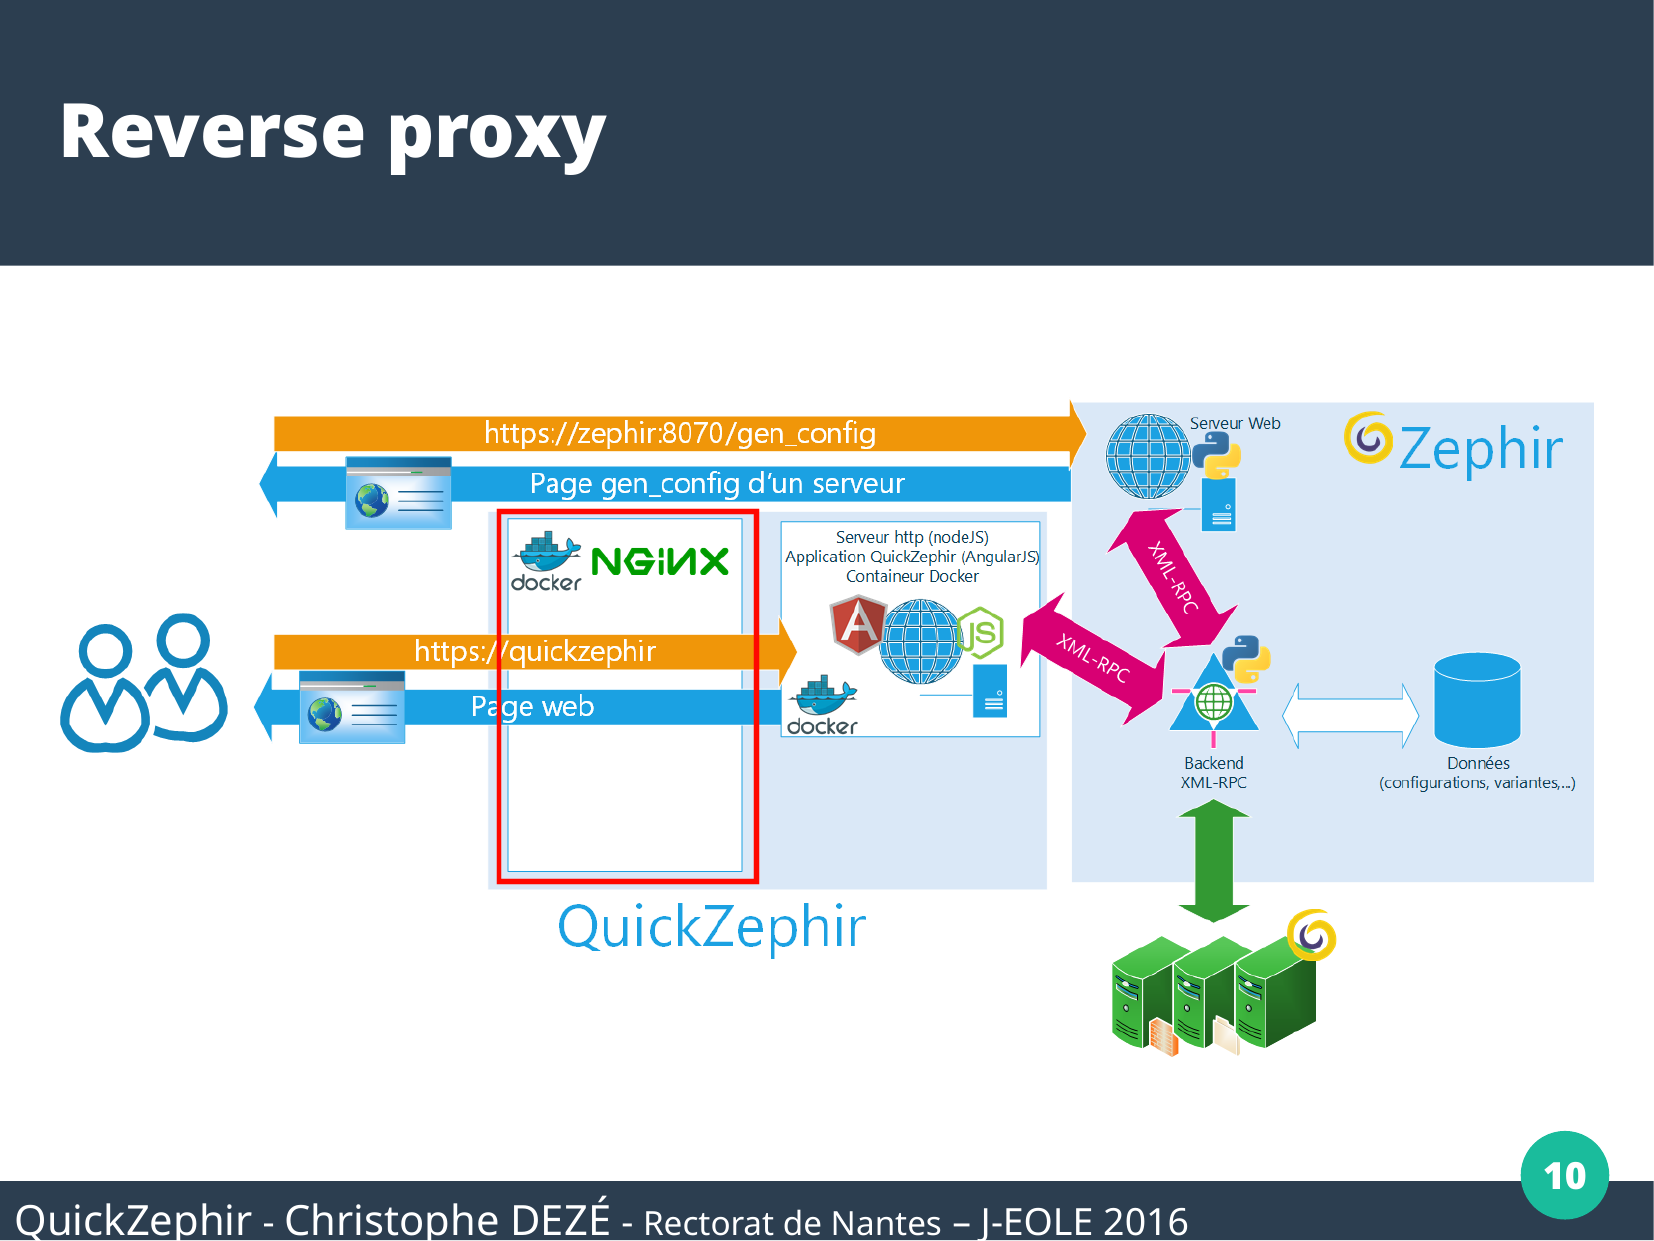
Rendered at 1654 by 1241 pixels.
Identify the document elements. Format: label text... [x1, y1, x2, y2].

title Reverse proxy [59, 49, 1595, 207]
picture [59, 390, 1595, 1087]
